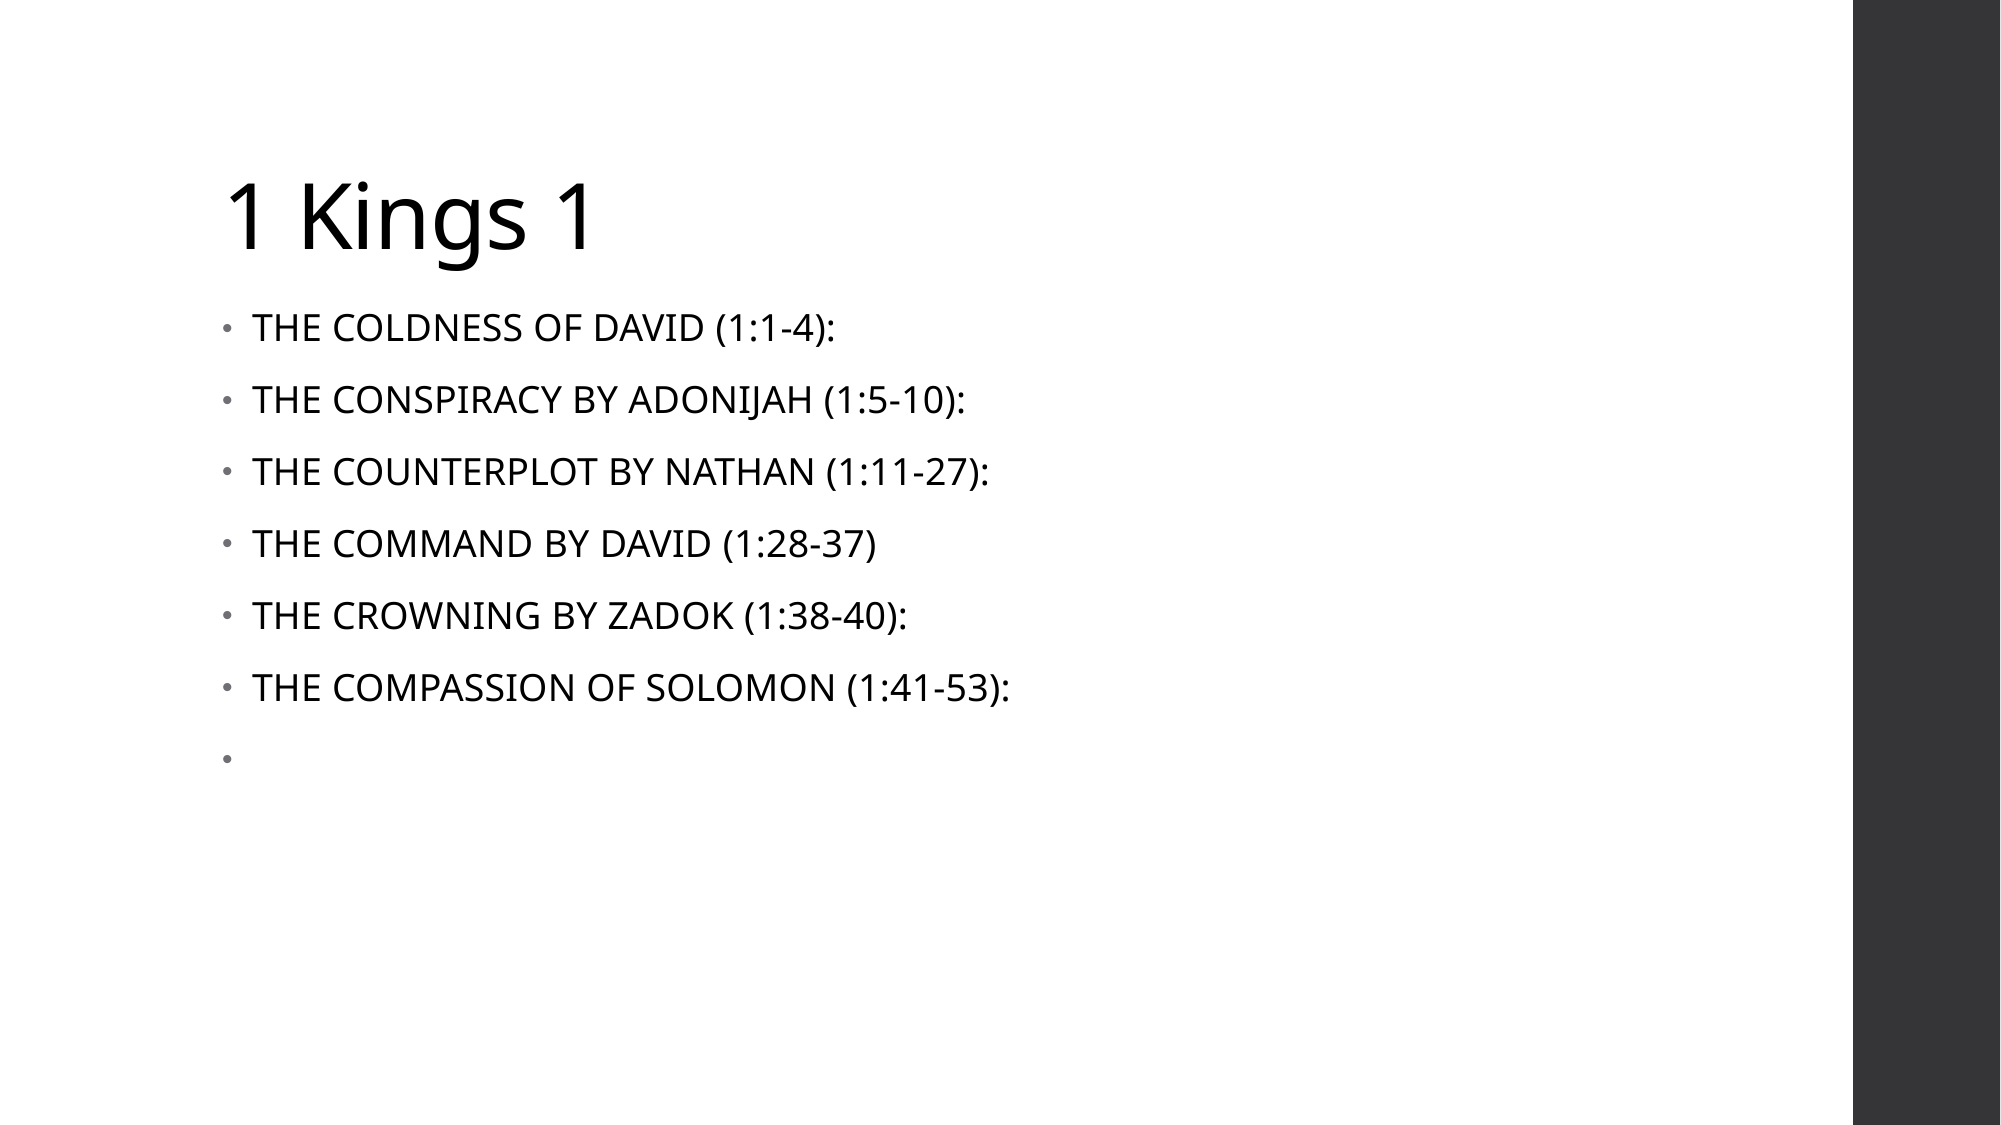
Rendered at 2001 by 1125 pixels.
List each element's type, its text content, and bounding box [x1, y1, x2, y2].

title 1 Kings 1 [206, 60, 1797, 278]
list THE COLDNESS OF DAVID (1:1-4): THE CONSPIRACY BY ADONIJAH (1:5-10): THE COUNTERPLOT BY NATHAN (1:11-27): THE COMMAND BY DAVID (1:28-37) THE CROWNING BY ZADOK (1:38-40): THE COMPASSION OF SOLOMON (1:41-53): [206, 299, 1617, 1014]
